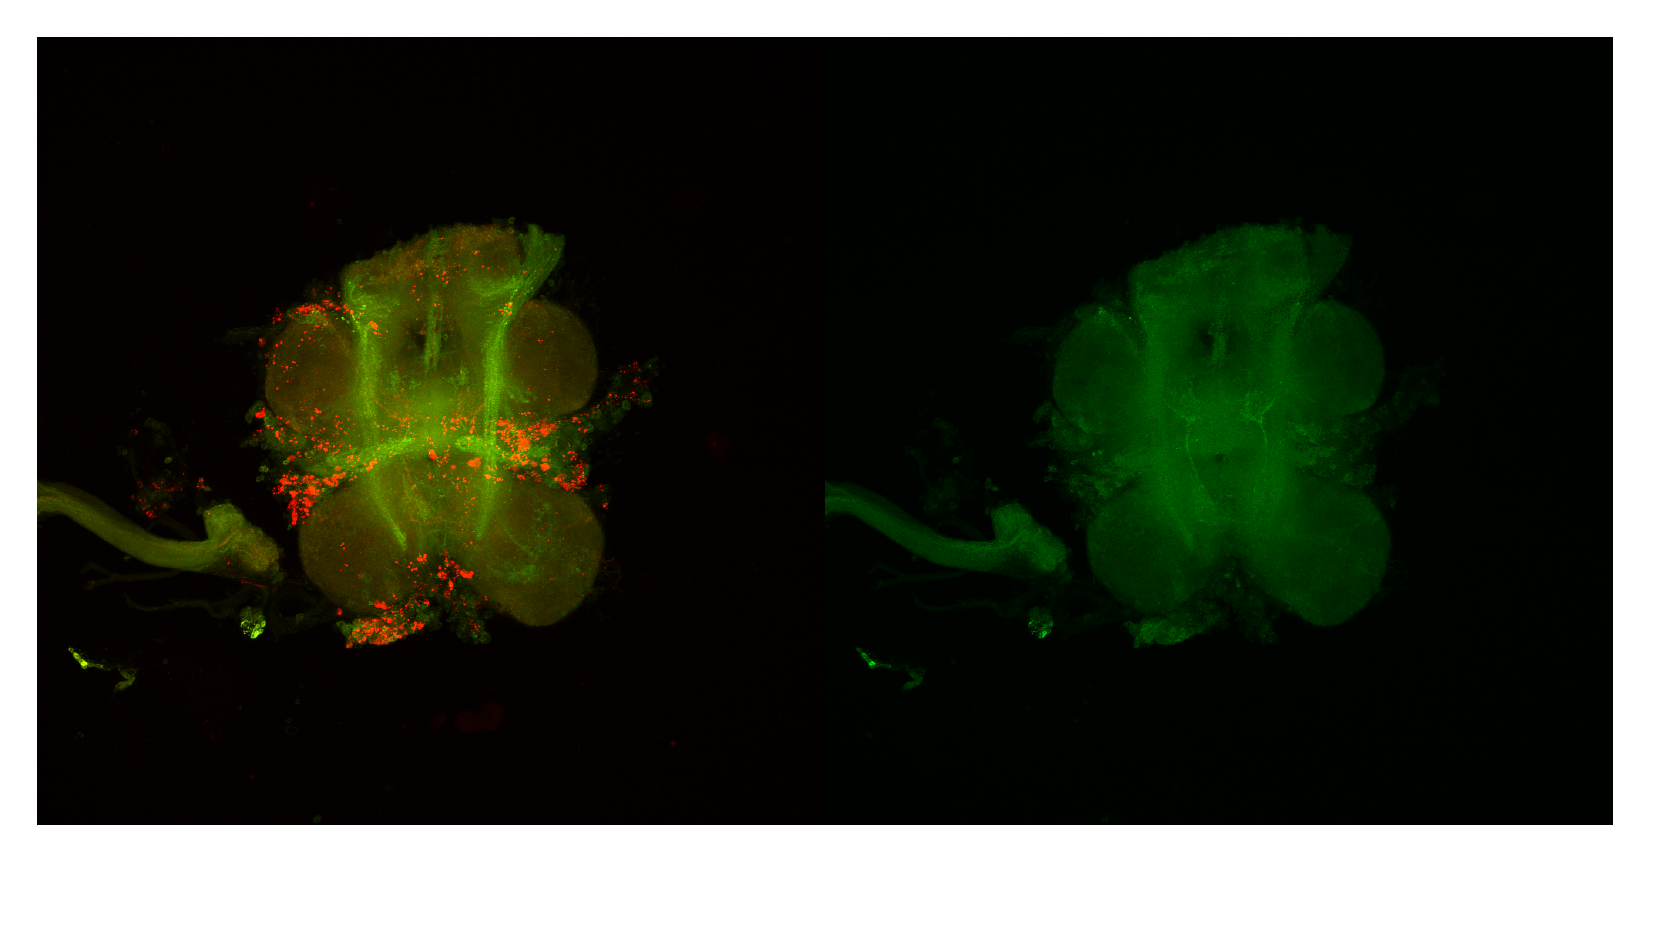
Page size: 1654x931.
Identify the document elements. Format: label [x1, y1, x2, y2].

picture [37, 37, 1613, 826]
